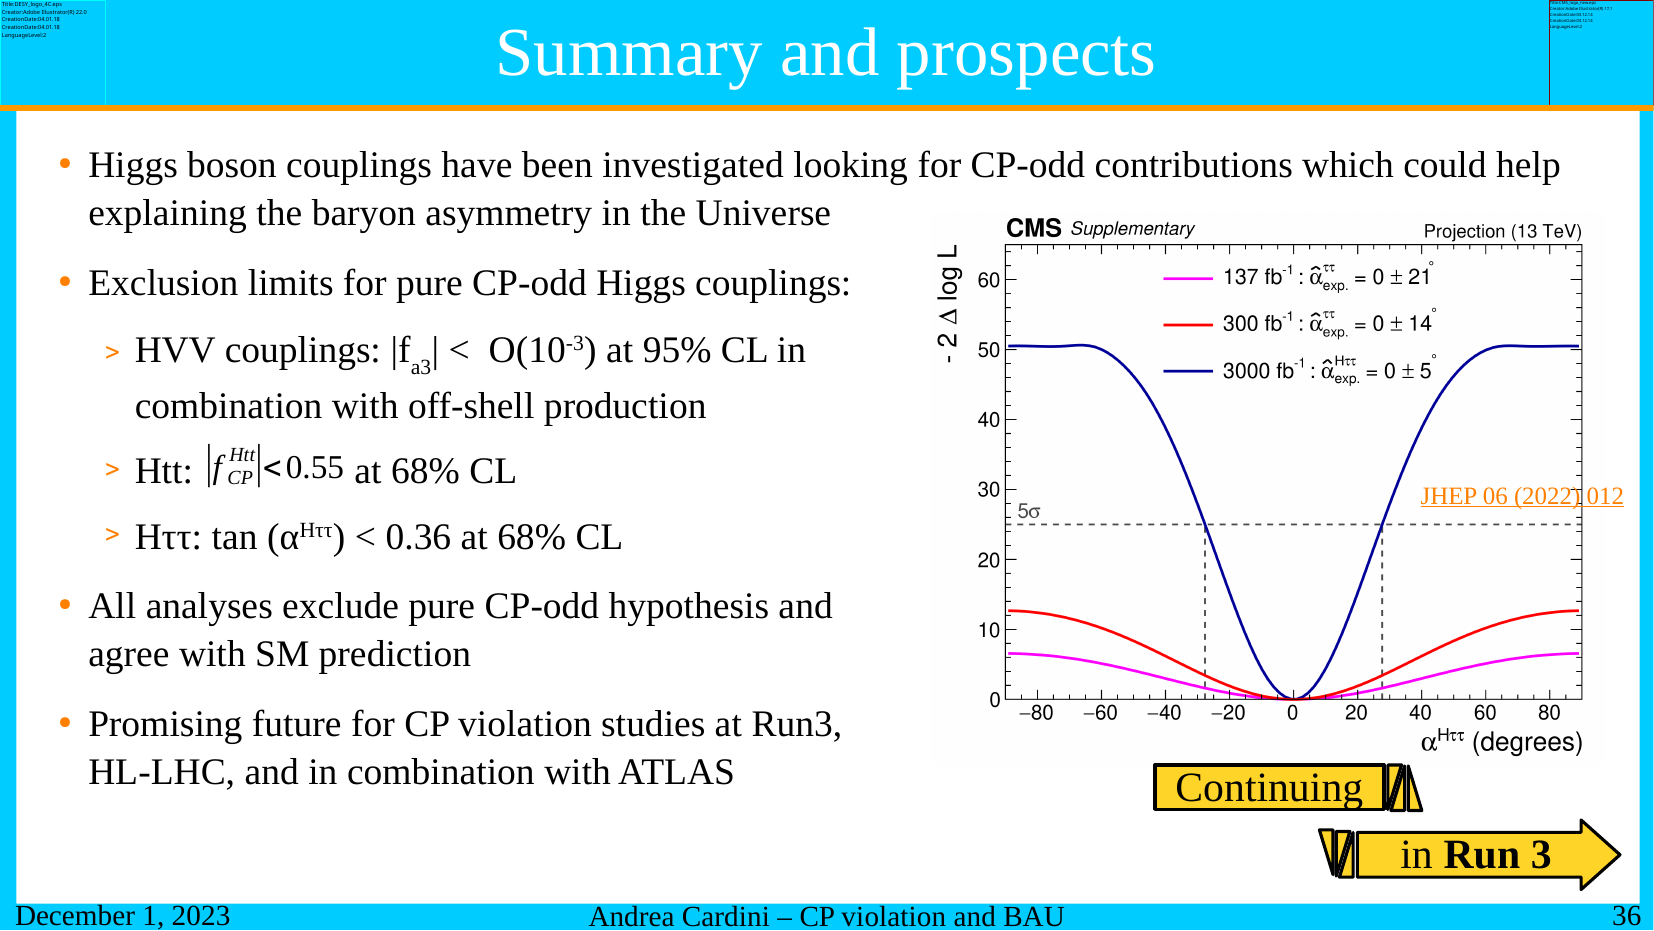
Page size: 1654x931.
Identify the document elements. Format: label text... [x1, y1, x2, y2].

text_box JHEP 06 (2022) 012 [1389, 462, 1647, 526]
text_box [1319, 829, 1334, 875]
text_box [1408, 765, 1422, 811]
title Summary and prospects [14, 0, 1640, 106]
list Exclusion limits for pure CP-odd Higgs couplings: HVV couplings: |fa3| < O(10-3) at 95% CL in combination with off-shell production Htt: at 68% CL Hττ: tan (αHττ) < 0.36 at 68% CL All analyses exclude pure CP-odd hypothesis and agree with SM prediction Promising future for CP violation studies at Run3, HL-LHC, and in combination with ATLAS [20, 192, 916, 883]
picture [930, 211, 1605, 766]
list Higgs boson couplings have been investigated looking for CP-odd contributions which could help explaining the baryon asymmetry in the Universe [20, 138, 1626, 543]
text_box in Run 3 [1357, 819, 1621, 890]
text_box [1387, 764, 1402, 810]
text_box [1336, 831, 1350, 877]
text_box [1339, 832, 1354, 878]
chart [193, 442, 353, 491]
text_box [1390, 765, 1405, 811]
text_box Continuing [1154, 764, 1385, 810]
